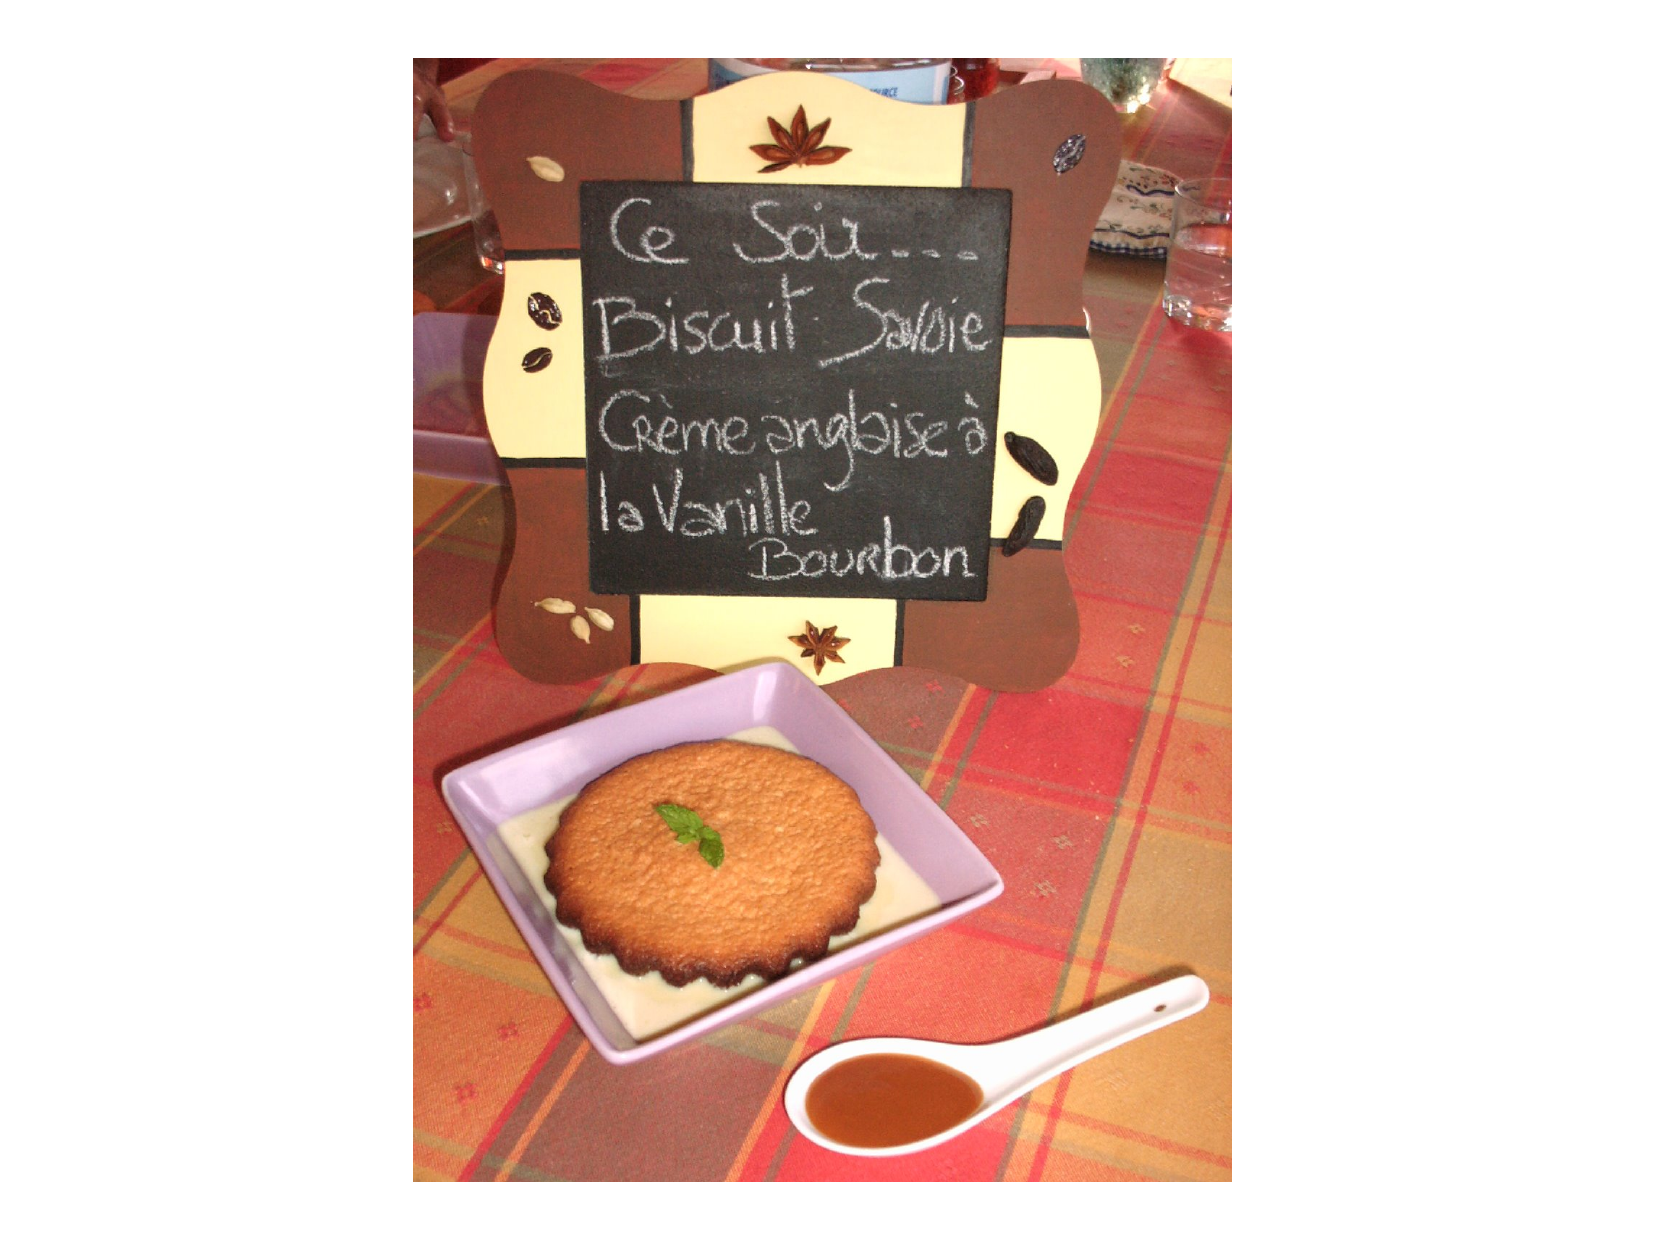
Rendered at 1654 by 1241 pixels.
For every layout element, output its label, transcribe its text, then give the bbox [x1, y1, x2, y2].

title Biscuit de Savoie [82, 56, 1571, 250]
picture [413, 58, 1232, 1182]
